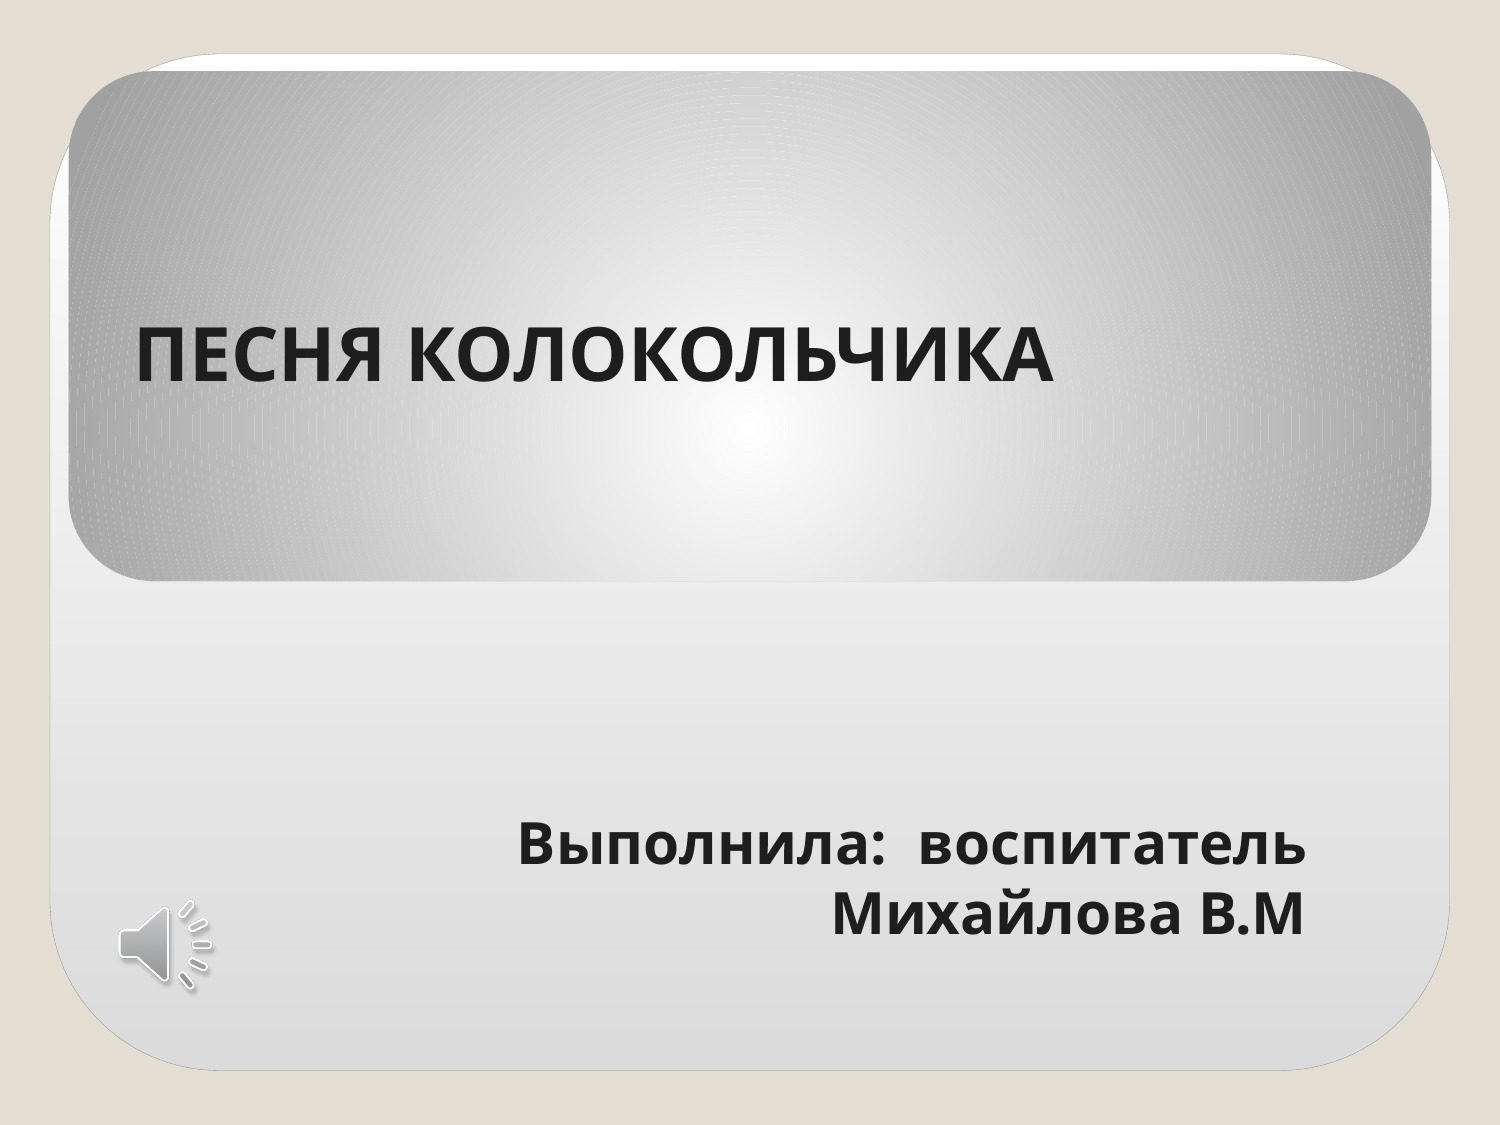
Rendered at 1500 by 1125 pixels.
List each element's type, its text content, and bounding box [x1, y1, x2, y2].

title ПЕСНЯ КОЛОКОЛЬЧИКА [118, 298, 1394, 599]
subtitle Выполнила: воспитатель Михайлова В.М [501, 798, 1454, 1035]
picture [118, 898, 218, 998]
